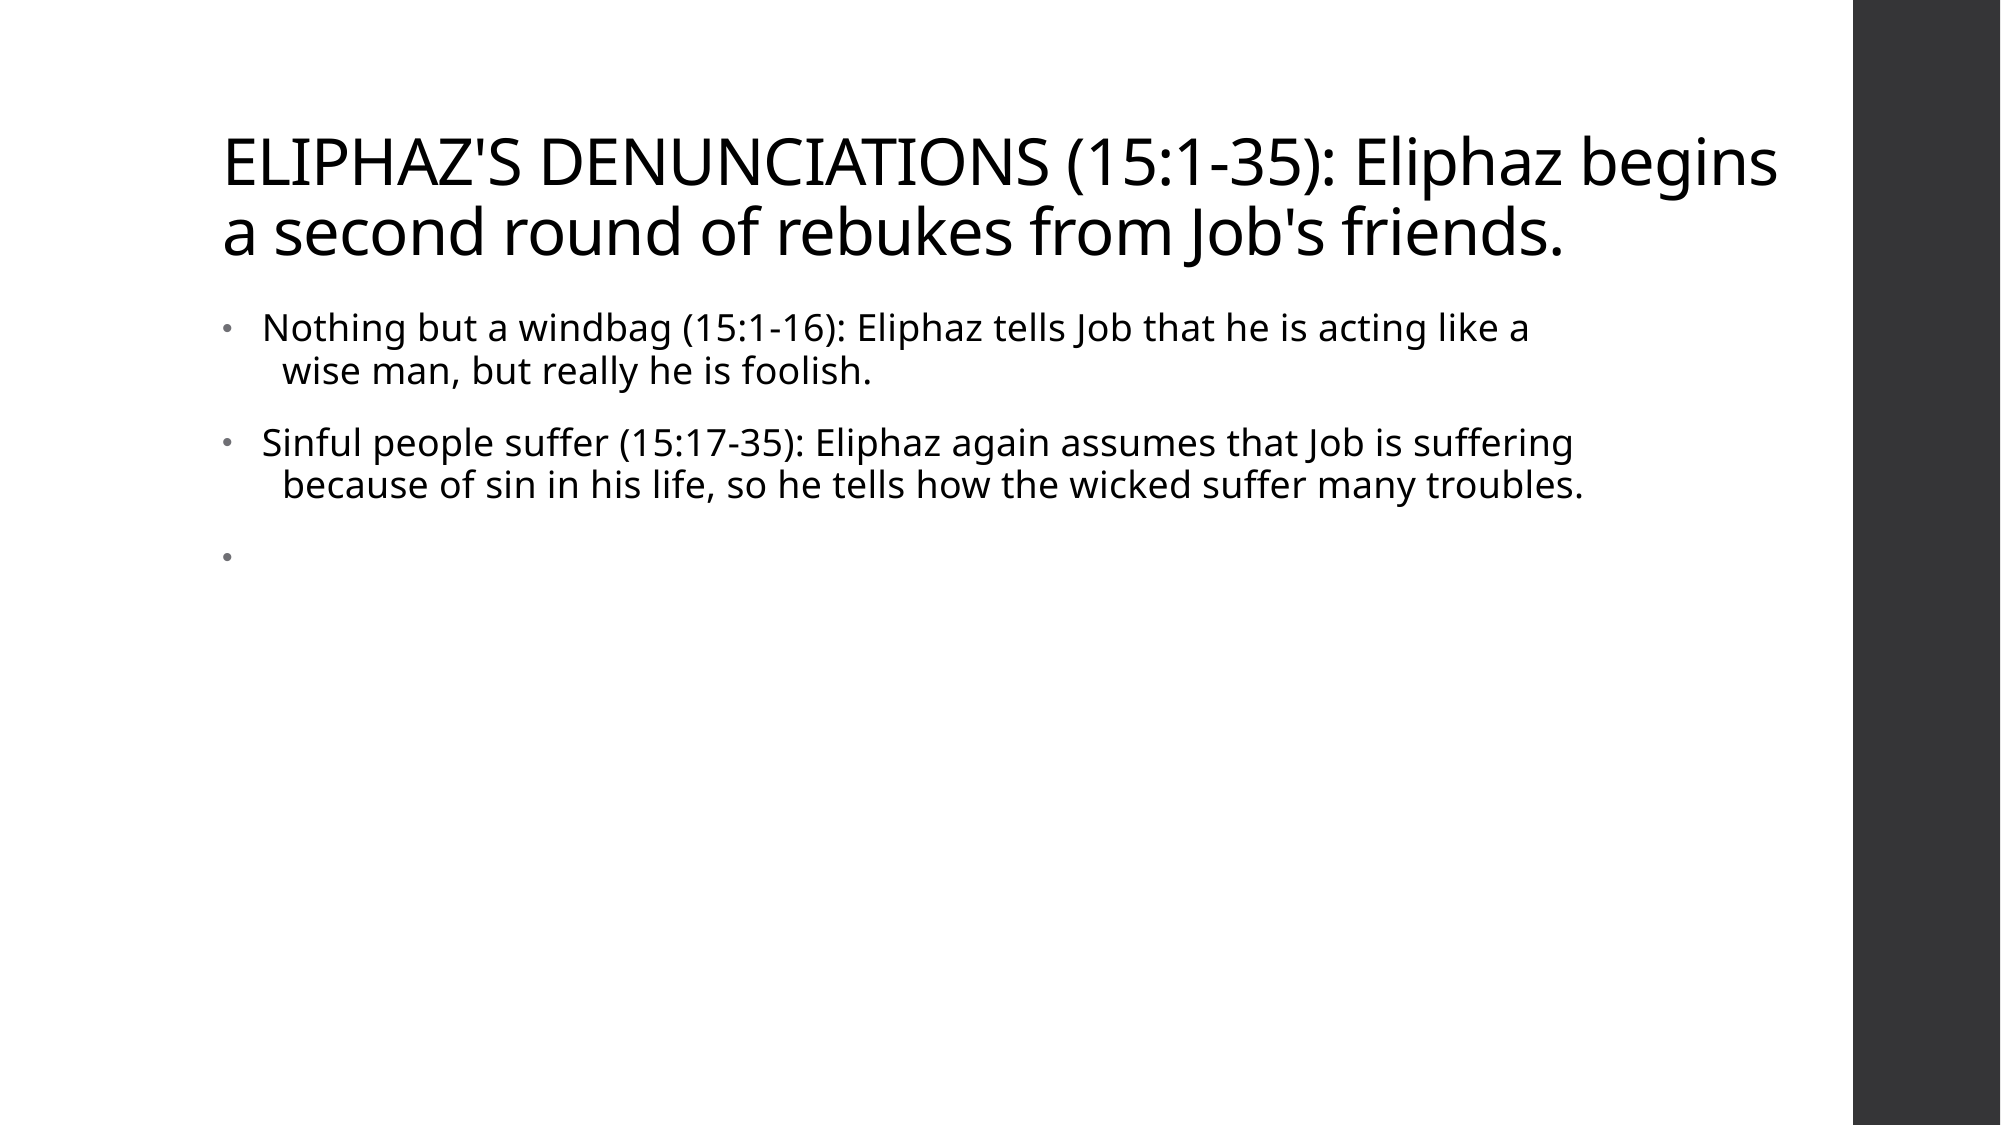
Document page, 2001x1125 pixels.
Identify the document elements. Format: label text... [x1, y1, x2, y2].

title ELIPHAZ'S DENUNCIATIONS (15:1-35): Eliphaz begins a second round of rebukes from Job's friends. [206, 60, 1797, 278]
list Nothing but a windbag (15:1-16): Eliphaz tells Job that he is acting like a wise man, but really he is foolish. Sinful people suffer (15:17-35): Eliphaz again assumes that Job is suffering because of sin in his life, so he tells how the wicked suffer many troubles. [206, 299, 1617, 1014]
